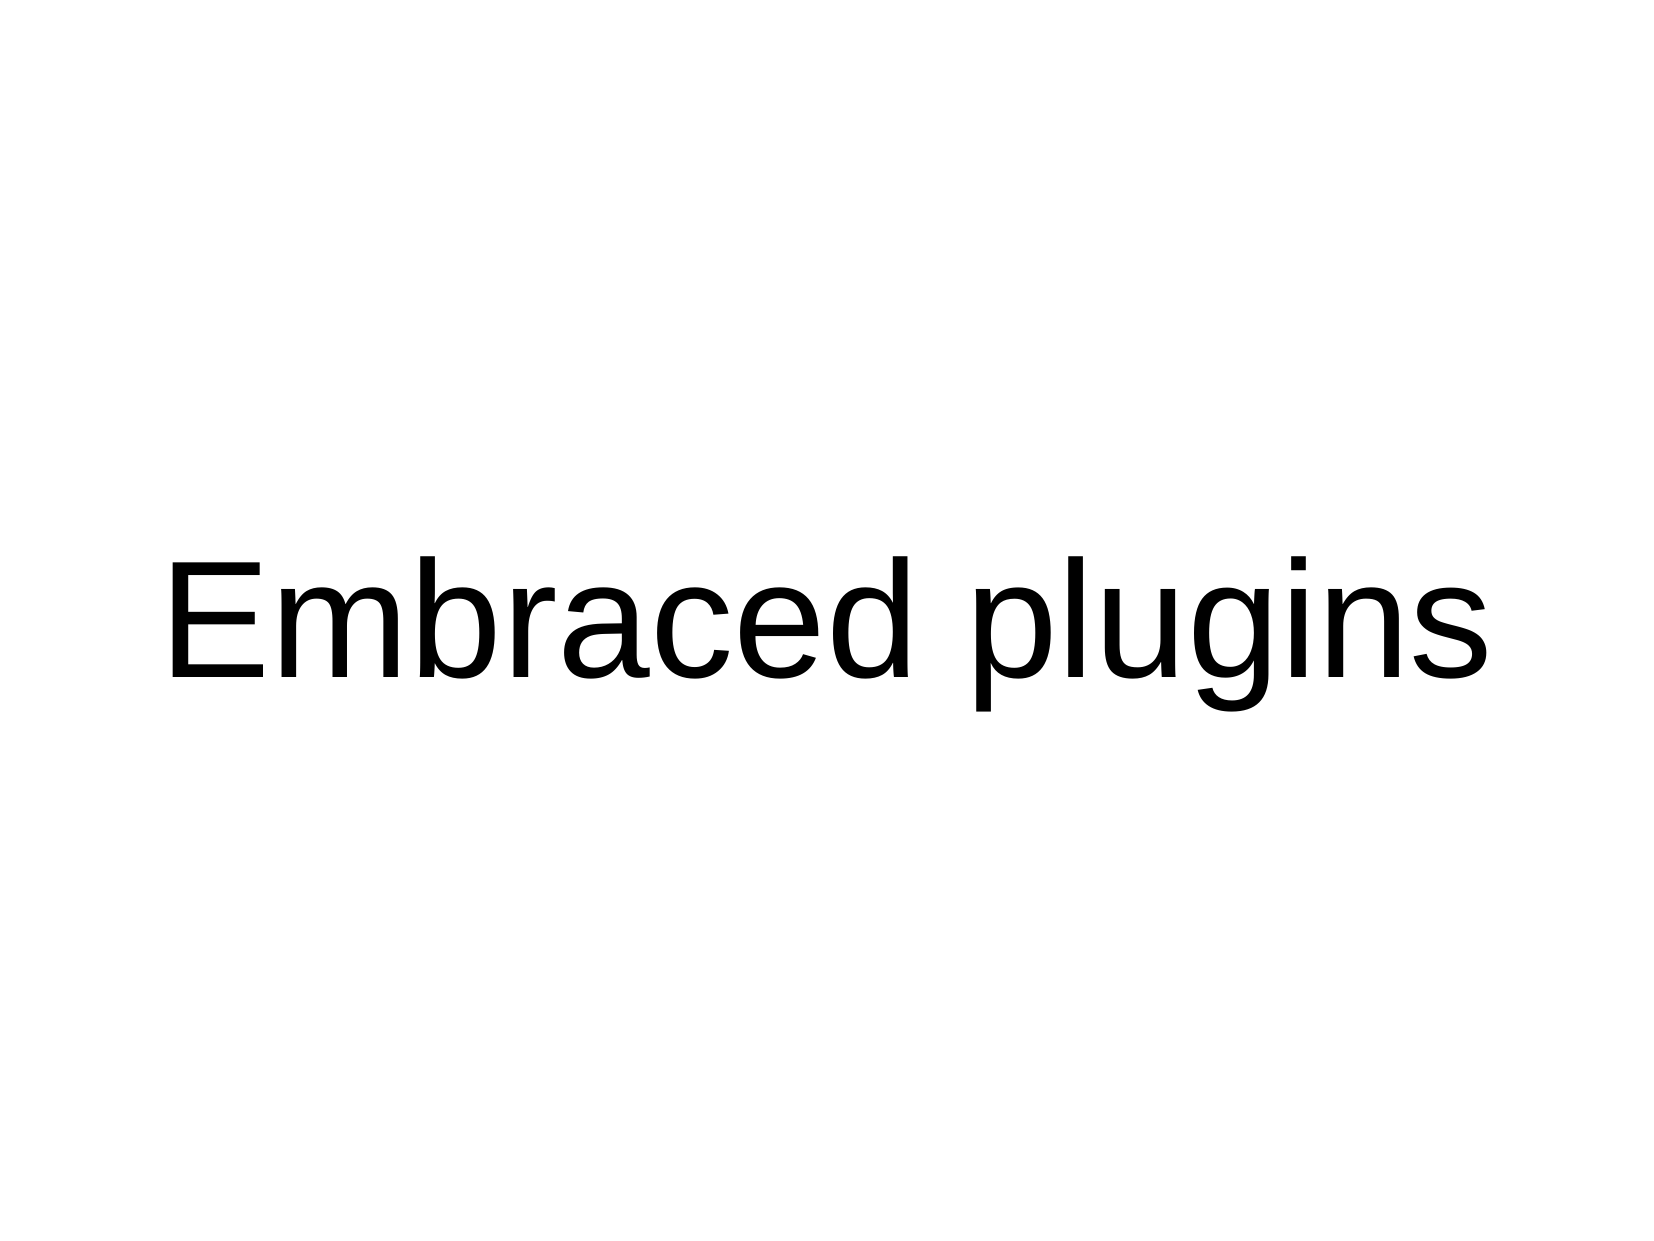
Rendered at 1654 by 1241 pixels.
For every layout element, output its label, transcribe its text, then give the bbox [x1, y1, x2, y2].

title Embraced plugins [0, 516, 1654, 724]
